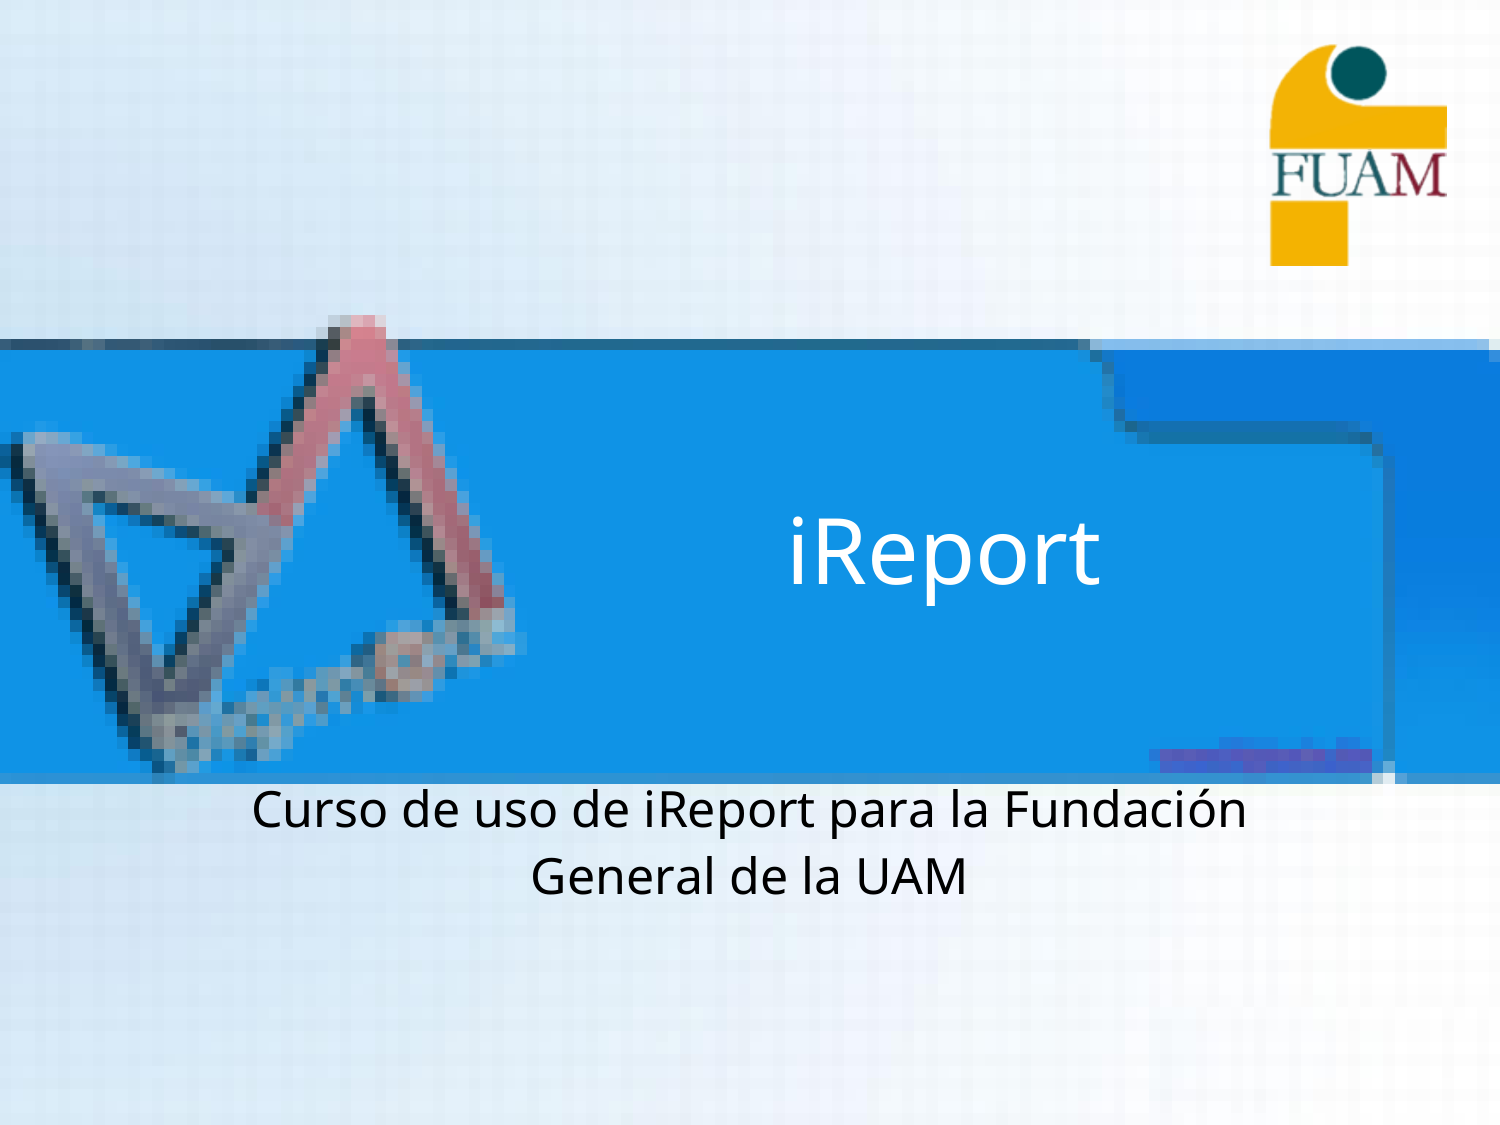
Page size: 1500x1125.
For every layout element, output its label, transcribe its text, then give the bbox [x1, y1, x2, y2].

subtitle Curso de uso de iReport para la Fundación General de la UAM [225, 784, 1276, 979]
title iReport [501, 391, 1388, 705]
picture [0, 0, 1500, 1125]
